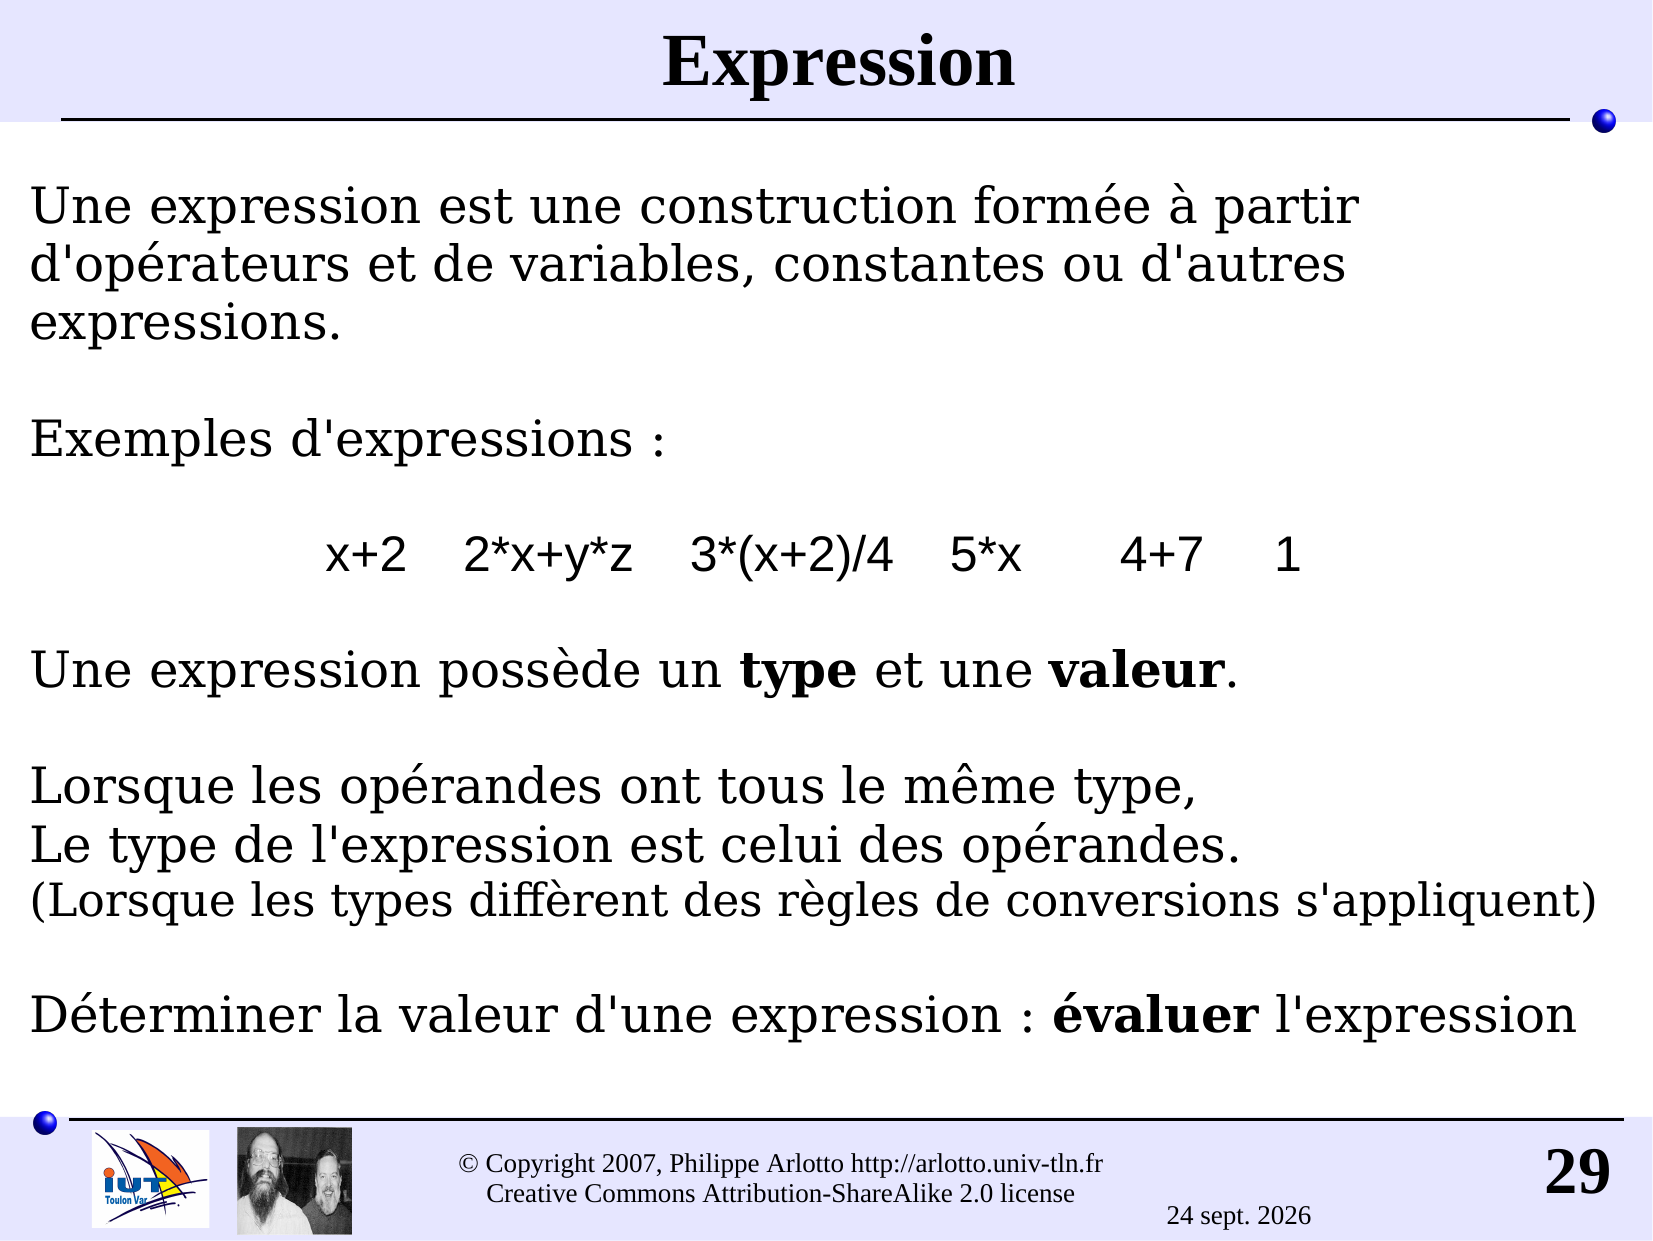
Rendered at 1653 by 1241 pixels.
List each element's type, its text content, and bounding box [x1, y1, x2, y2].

text_box Une expression est une construction formée à partir d'opérateurs et de variables, constantes ou d'autres expressions. Exemples d'expressions : x+2 2*x+y*z 3*(x+2)/4 5*x 4+7 1 Une expression possède un type et une valeur. Lorsque les opérandes ont tous le même type, Le type de l'expression est celui des opérandes. (Lorsque les types diffèrent des règles de conversions s'appliquent) Déterminer la valeur d'une expression : évaluer l'expression [29, 177, 1602, 1103]
picture [237, 1127, 352, 1235]
title Expression [95, 11, 1585, 110]
